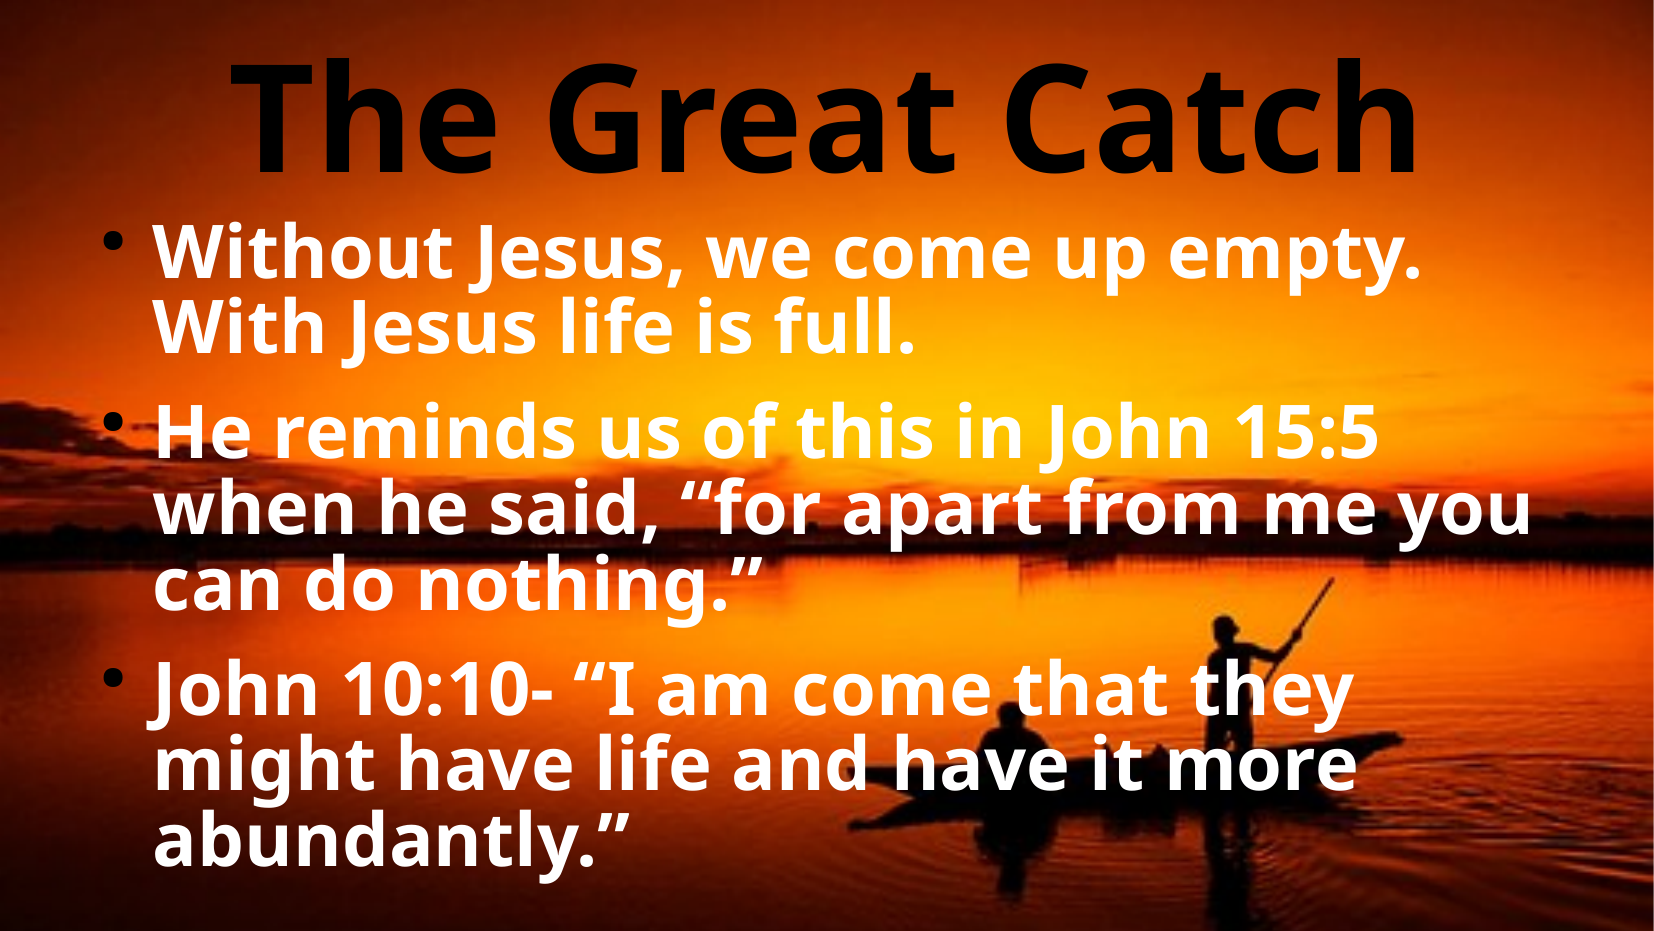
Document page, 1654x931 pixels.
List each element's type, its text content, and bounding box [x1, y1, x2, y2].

list Without Jesus, we come up empty. With Jesus life is full. He reminds us of this in John 15:5 when he said, “for apart from me you can do nothing.” John 10:10- “I am come that they might have life and have it more abundantly.” [82, 217, 1571, 886]
picture [0, 0, 1654, 931]
title The Great Catch [82, 0, 1571, 217]
